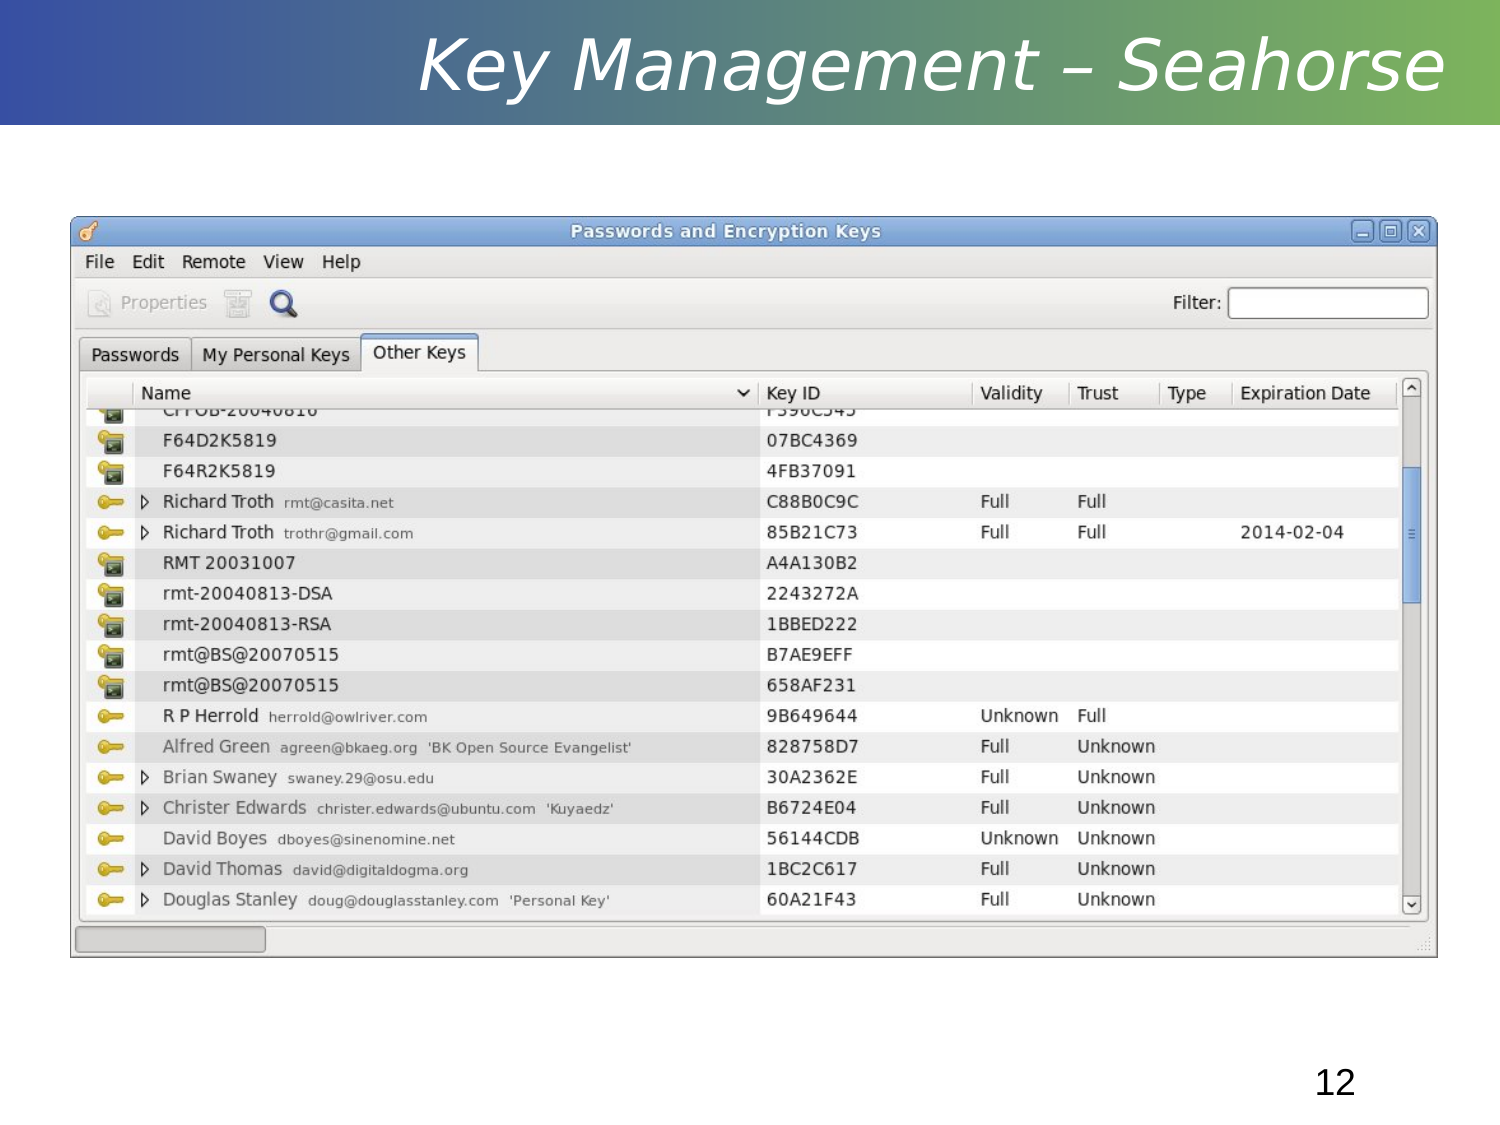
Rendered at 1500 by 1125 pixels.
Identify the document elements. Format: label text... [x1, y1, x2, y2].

picture [70, 216, 1438, 958]
title Key Management – Seahorse [62, 12, 1463, 113]
